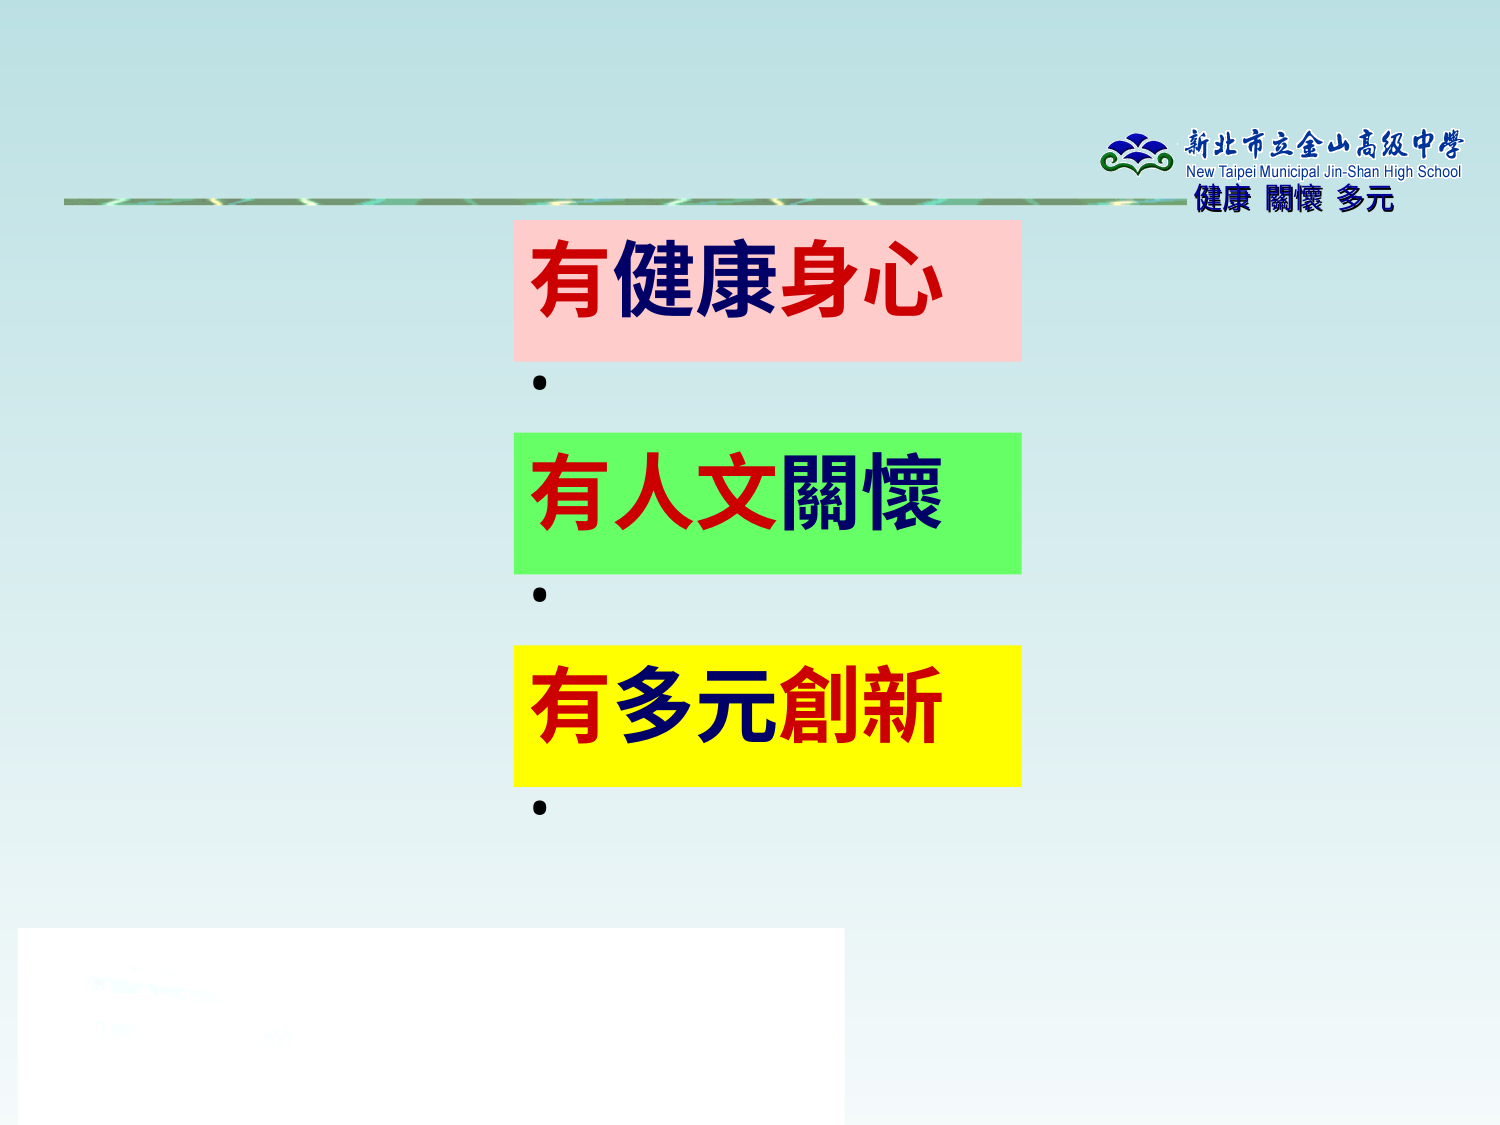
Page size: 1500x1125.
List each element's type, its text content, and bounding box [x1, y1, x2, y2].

text_box 有多元創新 [513, 645, 1022, 787]
text_box 有健康身心 [513, 220, 1022, 362]
text_box 有人文關懷 [513, 432, 1022, 575]
